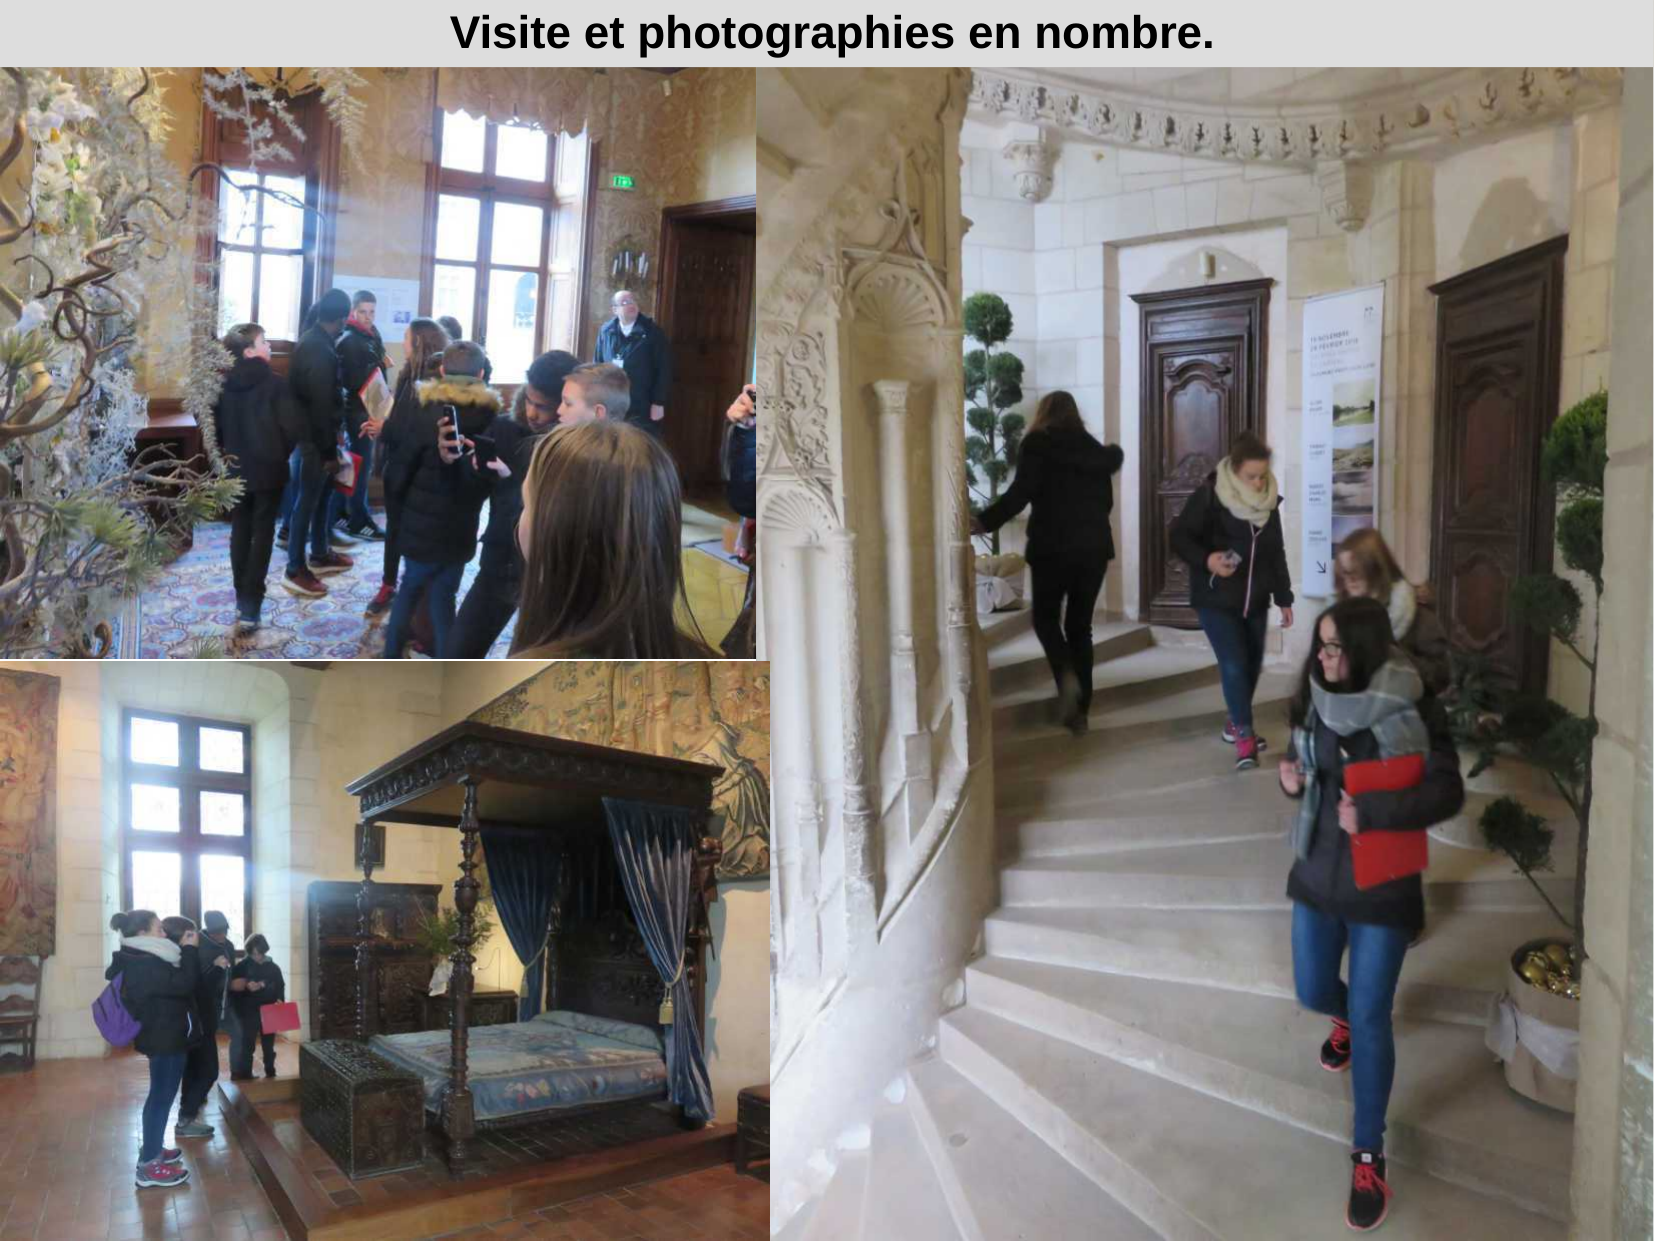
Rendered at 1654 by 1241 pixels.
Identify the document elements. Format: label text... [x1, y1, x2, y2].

text_box Visite et photographies en nombre. [0, 0, 1654, 68]
picture [0, 68, 1654, 1241]
